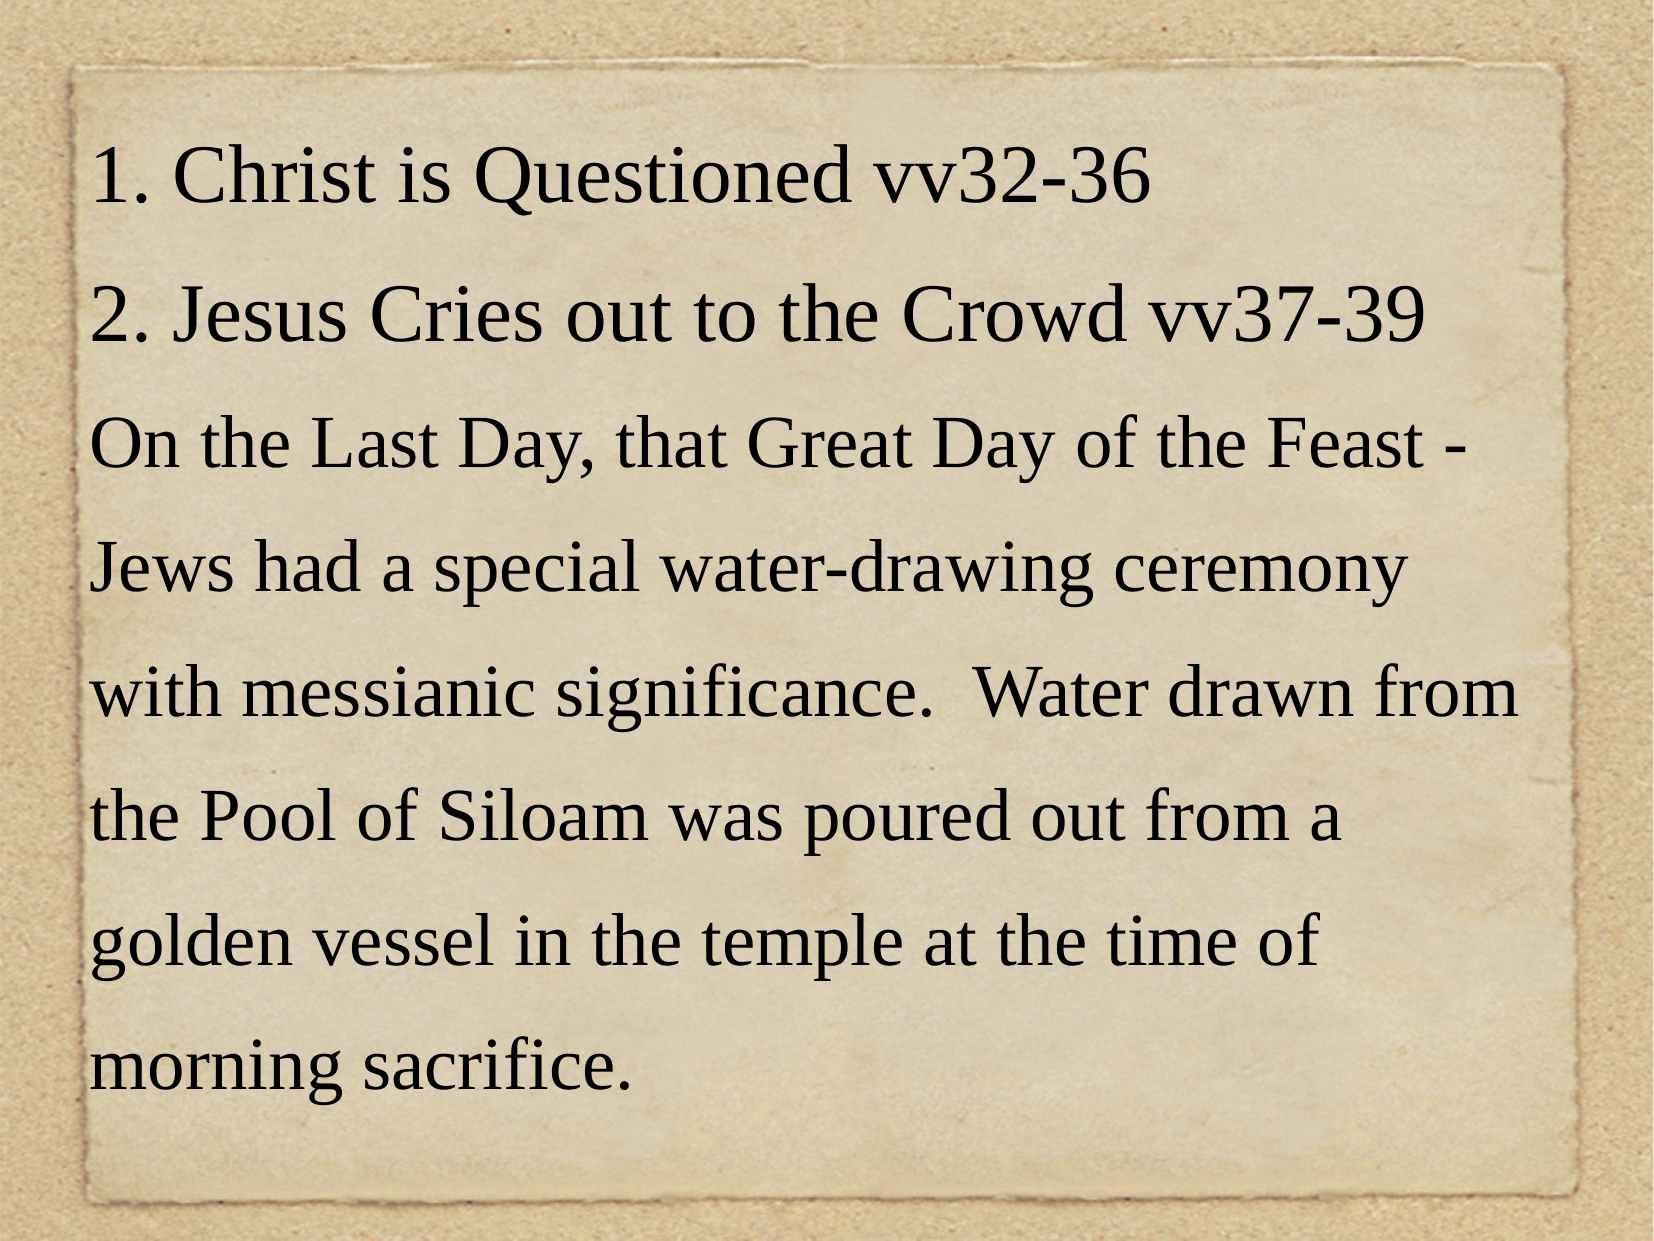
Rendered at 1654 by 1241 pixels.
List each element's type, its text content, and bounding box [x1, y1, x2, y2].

picture [0, 0, 1654, 1241]
text_box 1. Christ is Questioned vv32-36 2. Jesus Cries out to the Crowd vv37-39 On the Last Day, that Great Day of the Feast - Jews had a special water-drawing ceremony with messianic significance. Water drawn from the Pool of Siloam was poured out from a golden vessel in the temple at the time of morning sacrifice. [75, 75, 1576, 1201]
